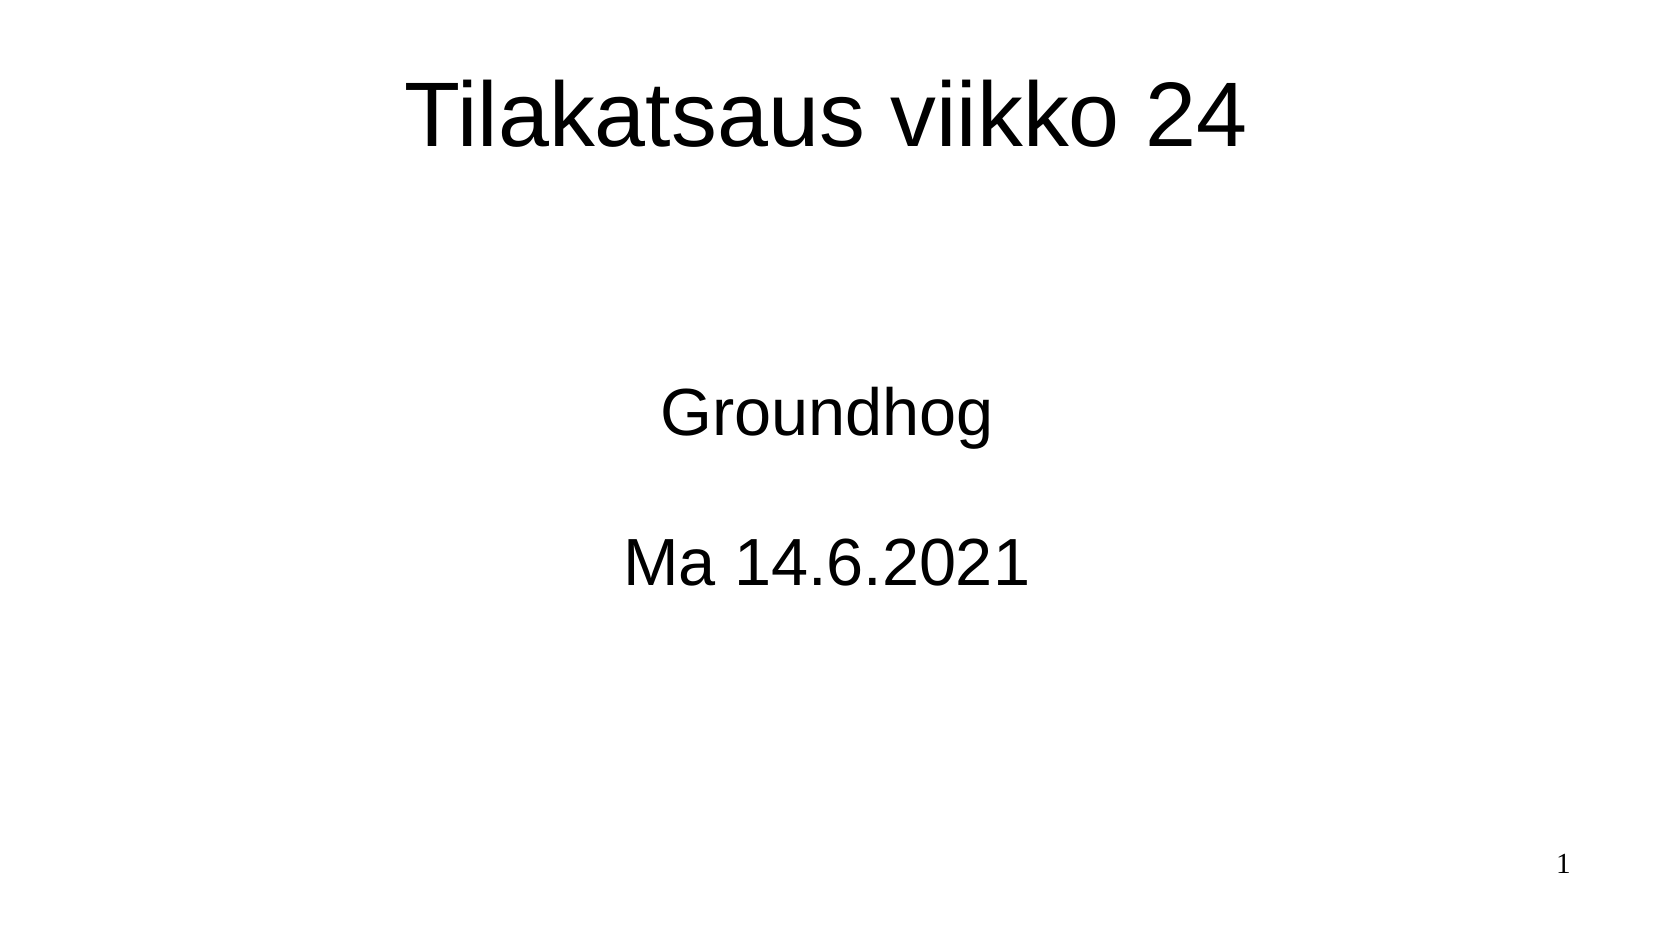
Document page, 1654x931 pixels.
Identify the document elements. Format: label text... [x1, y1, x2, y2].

subtitle Groundhog Ma 14.6.2021 [82, 217, 1571, 758]
title Tilakatsaus viikko 24 [82, 37, 1571, 193]
